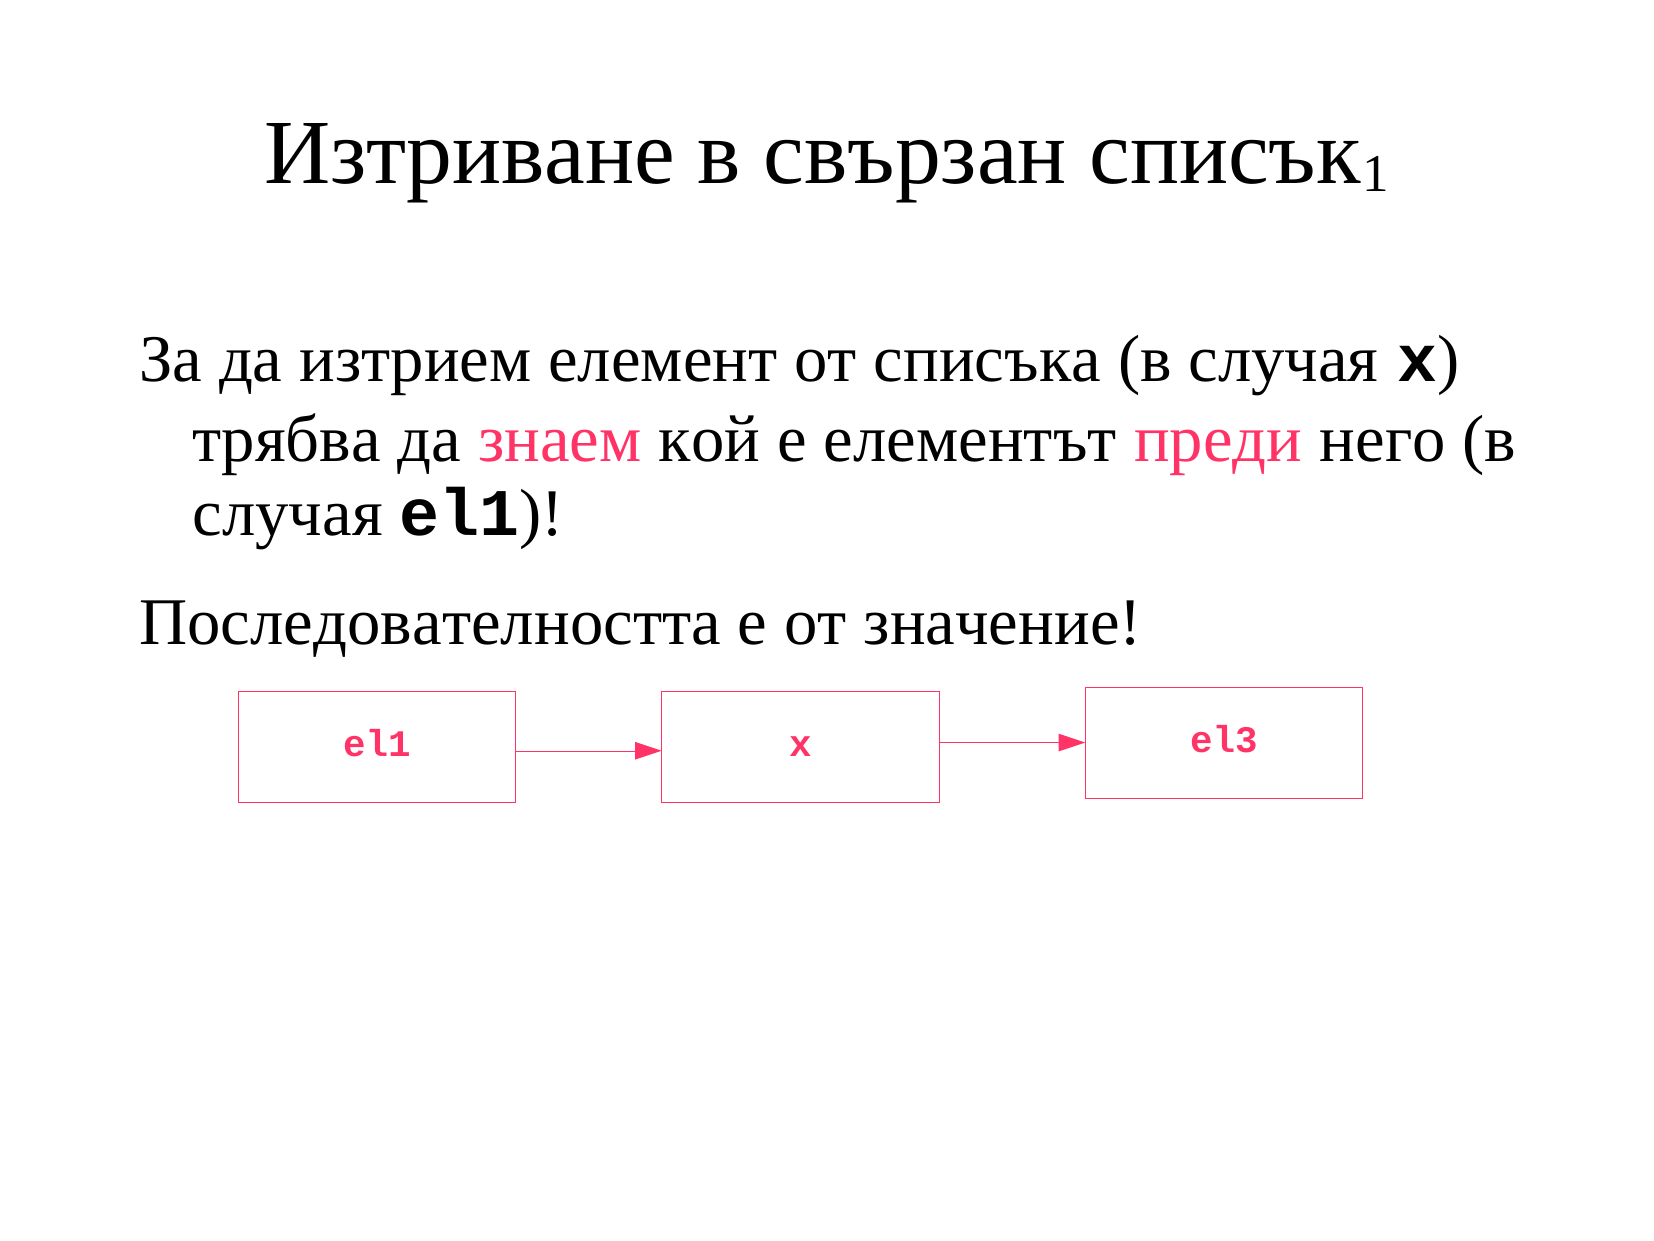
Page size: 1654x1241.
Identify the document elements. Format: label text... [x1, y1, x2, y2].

list За да изтрием елемент от списъка (в случая x) трябва да знаем кой е елементът преди него (в случая el1)! Последователността е от значение! [121, 322, 1561, 1133]
title Изтриване в свързан списък1 [82, 49, 1571, 257]
